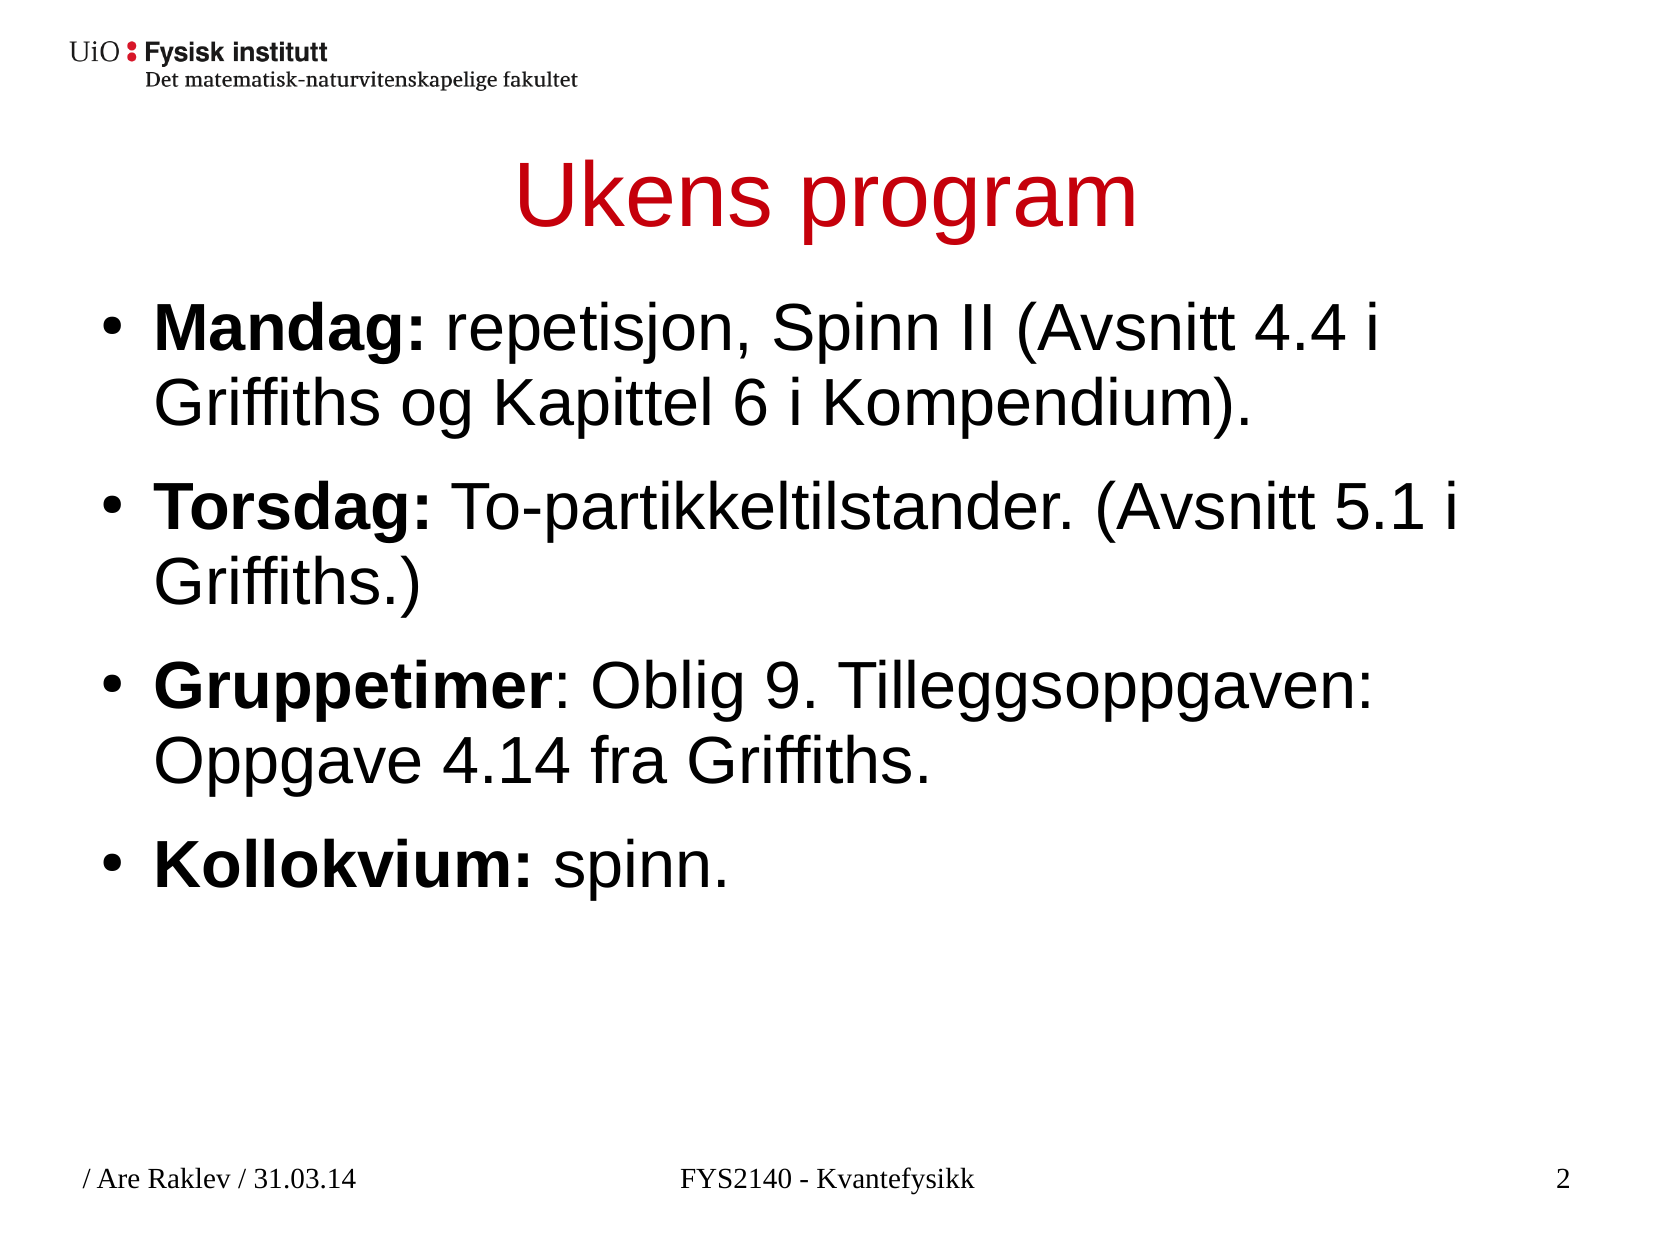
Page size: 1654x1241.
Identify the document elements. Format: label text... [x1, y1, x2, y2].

title Ukens program [82, 90, 1571, 290]
list Mandag: repetisjon, Spinn II (Avsnitt 4.4 i Griffiths og Kapittel 6 i Kompendium). Torsdag: To-partikkeltilstander. (Avsnitt 5.1 i Griffiths.) Gruppetimer: Oblig 9. Tilleggsoppgaven: Oppgave 4.14 fra Griffiths. Kollokvium: spinn. [82, 290, 1576, 1094]
picture [68, 37, 581, 93]
